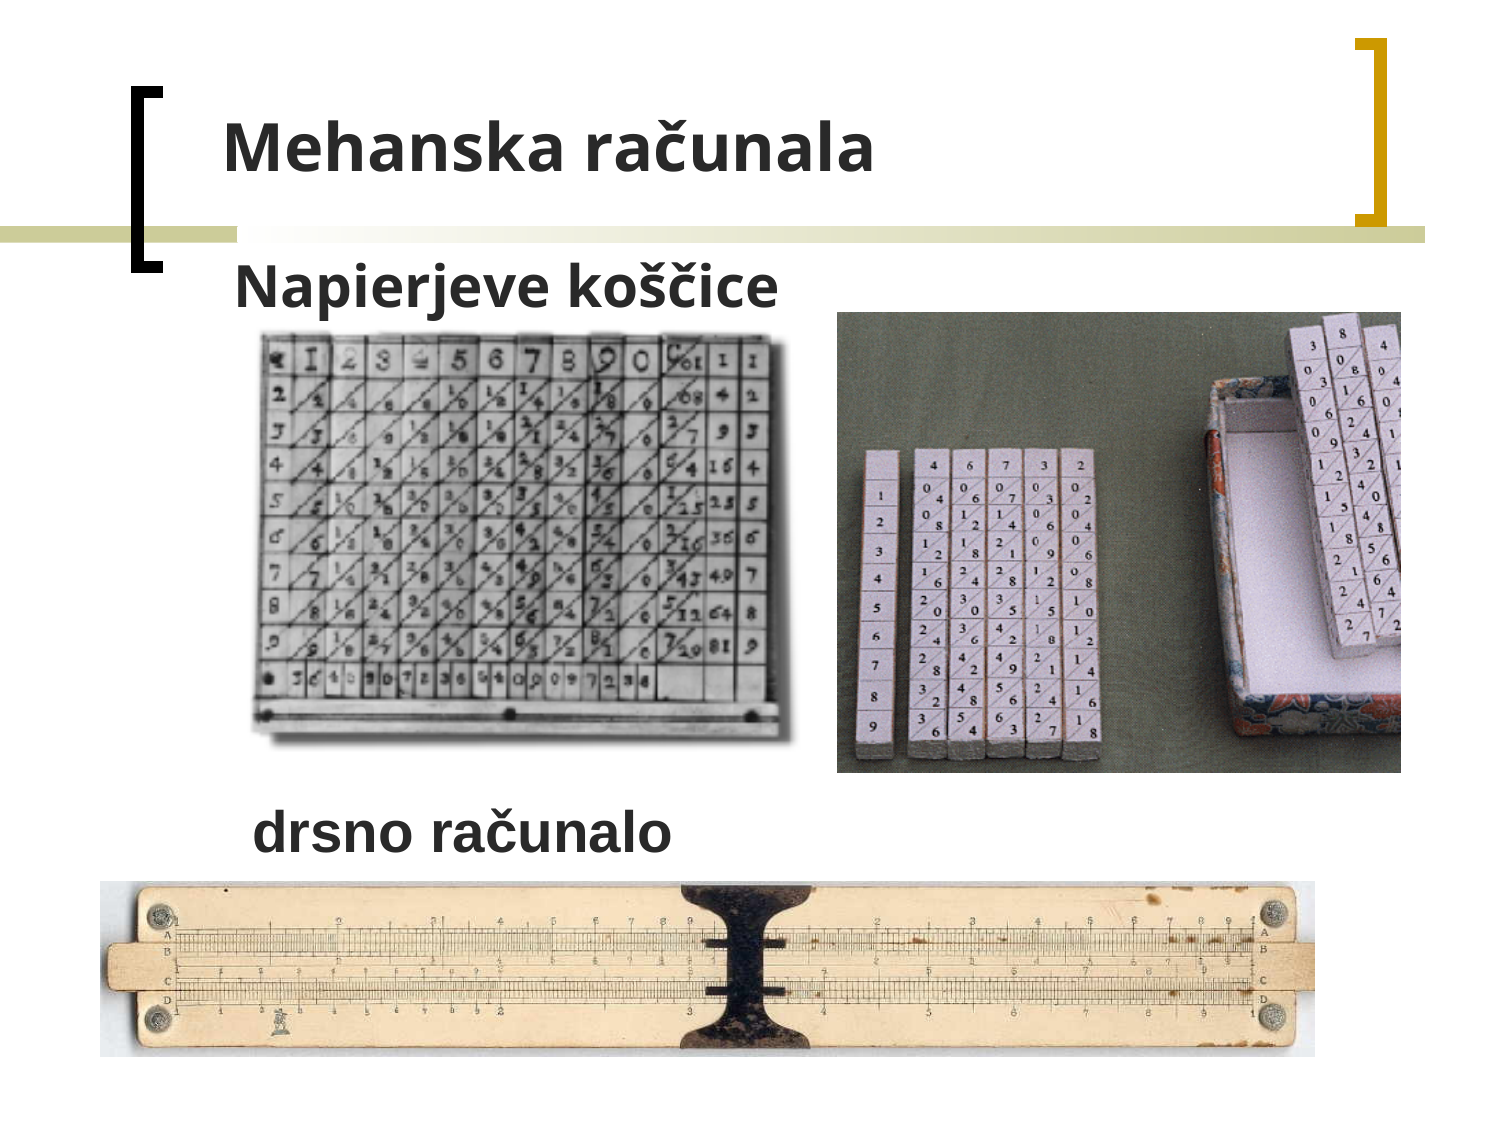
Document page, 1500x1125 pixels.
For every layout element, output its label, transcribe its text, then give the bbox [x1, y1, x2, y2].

picture [237, 327, 805, 766]
picture [100, 881, 1315, 1057]
text_box Mehanska računala [206, 90, 1410, 216]
picture [837, 312, 1401, 773]
text_box drsno računalo [237, 799, 929, 872]
text_box Napierjeve koščice [218, 255, 958, 327]
